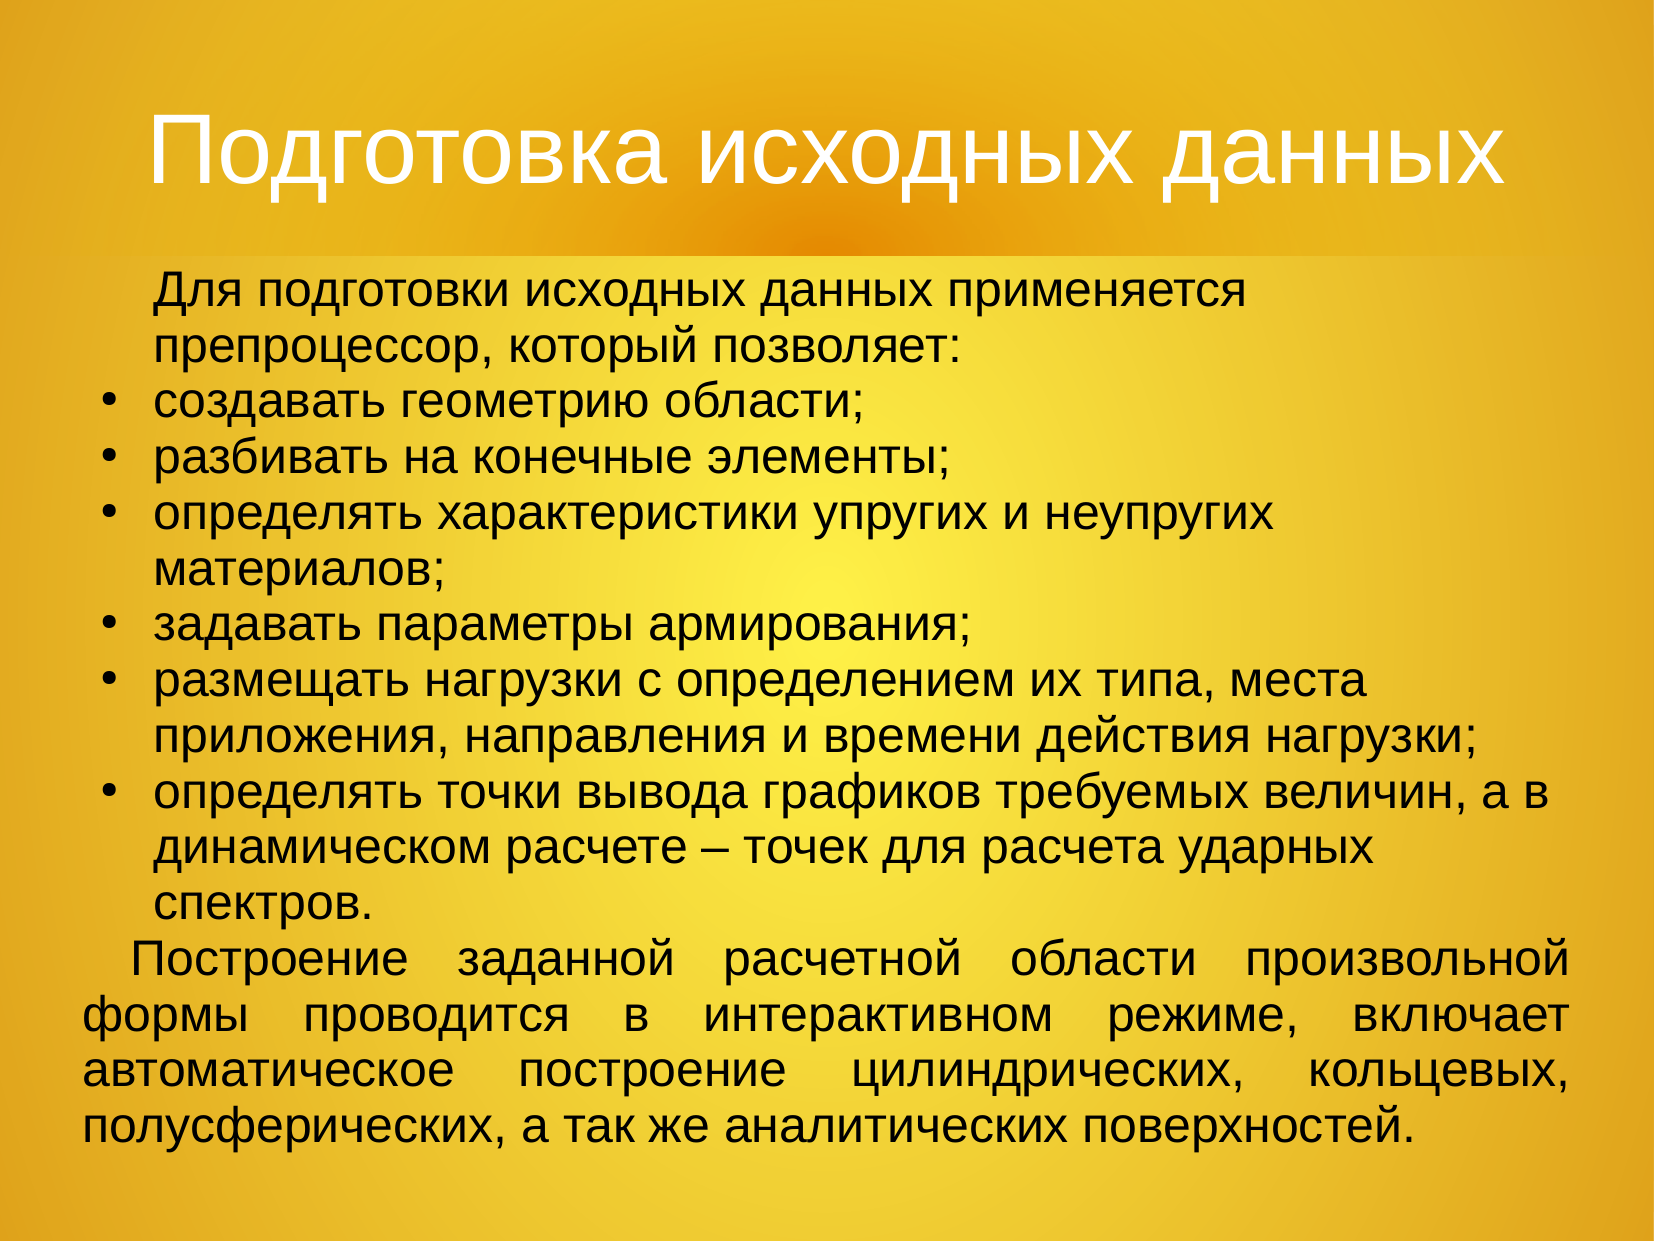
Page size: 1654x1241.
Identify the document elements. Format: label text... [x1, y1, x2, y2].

title Подготовка исходных данных [82, 47, 1571, 252]
list Для подготовки исходных данных применяется препроцессор, который позволяет: создавать геометрию области; разбивать на конечные элементы; определять характеристики упругих и неупругих материалов; задавать параметры армирования; размещать нагрузки с определением их типа, места приложения, направления и времени действия нагрузки; определять точки вывода графиков требуемых величин, а в динамическом расчете – точек для расчета ударных спектров. Построение заданной расчетной области произвольной формы проводится в интерактивном режиме, включает автоматическое построение цилиндрических, кольцевых, полусферических, а так же аналитических поверхностей. [82, 261, 1571, 981]
